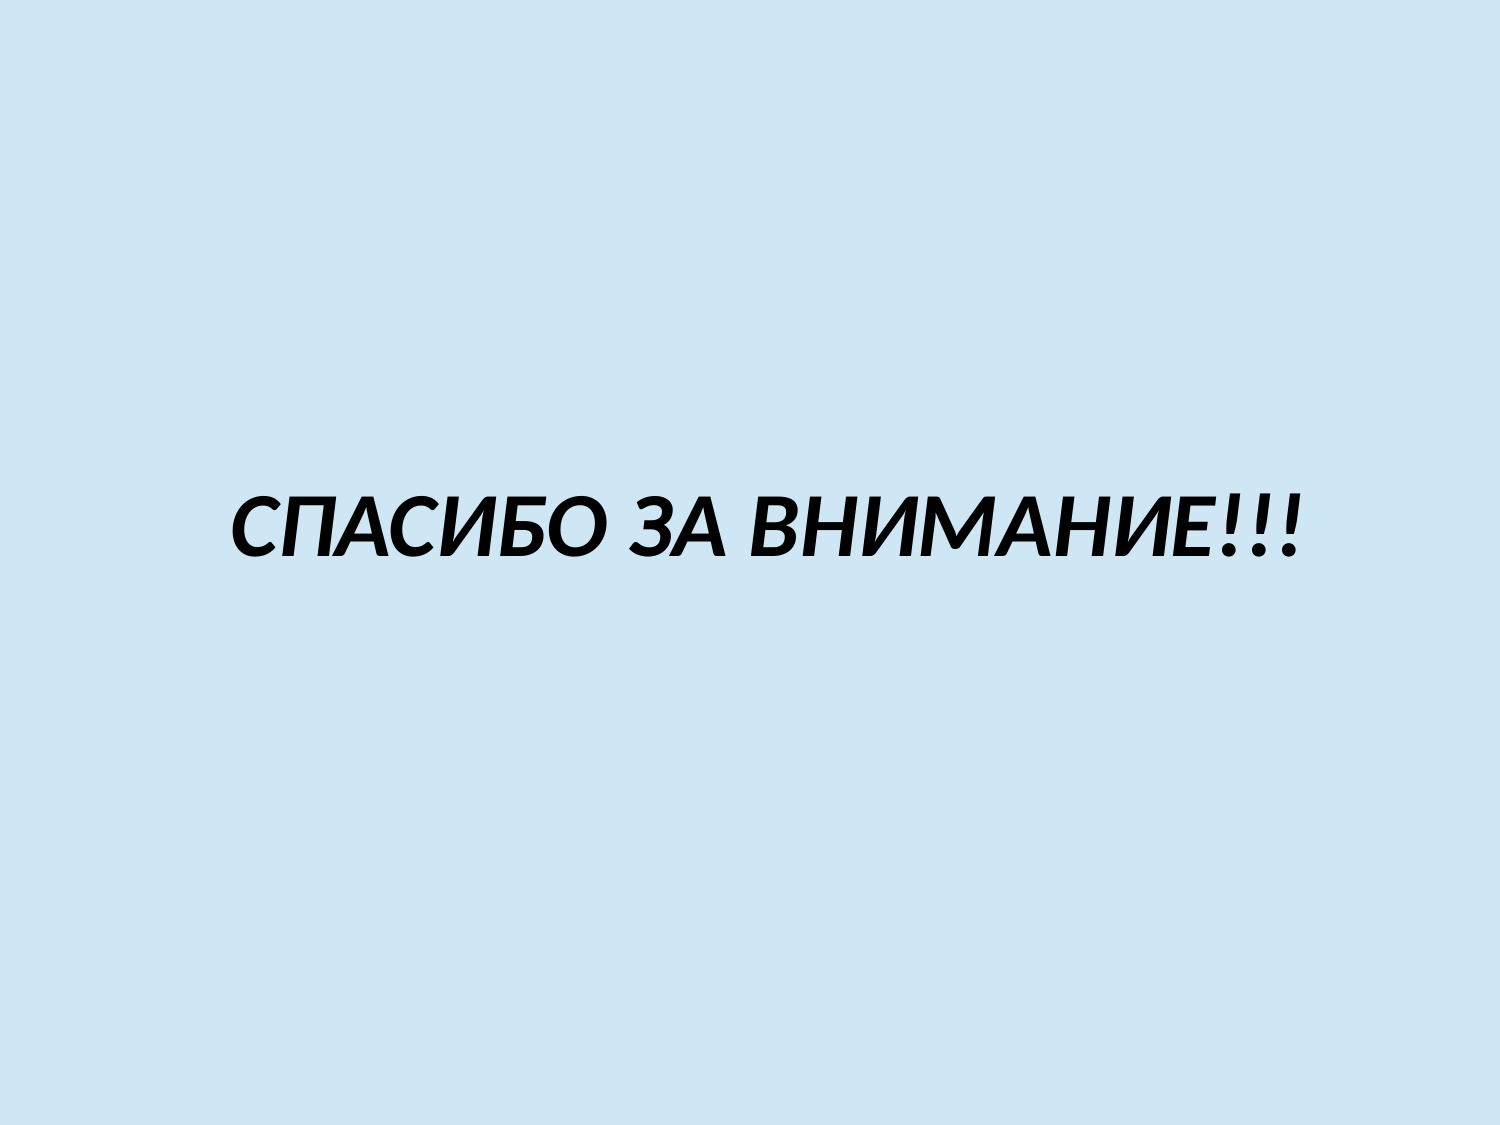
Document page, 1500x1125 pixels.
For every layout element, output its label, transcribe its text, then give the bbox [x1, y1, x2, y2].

text_box СПАСИБО ЗА ВНИМАНИЕ!!! [216, 456, 1322, 582]
